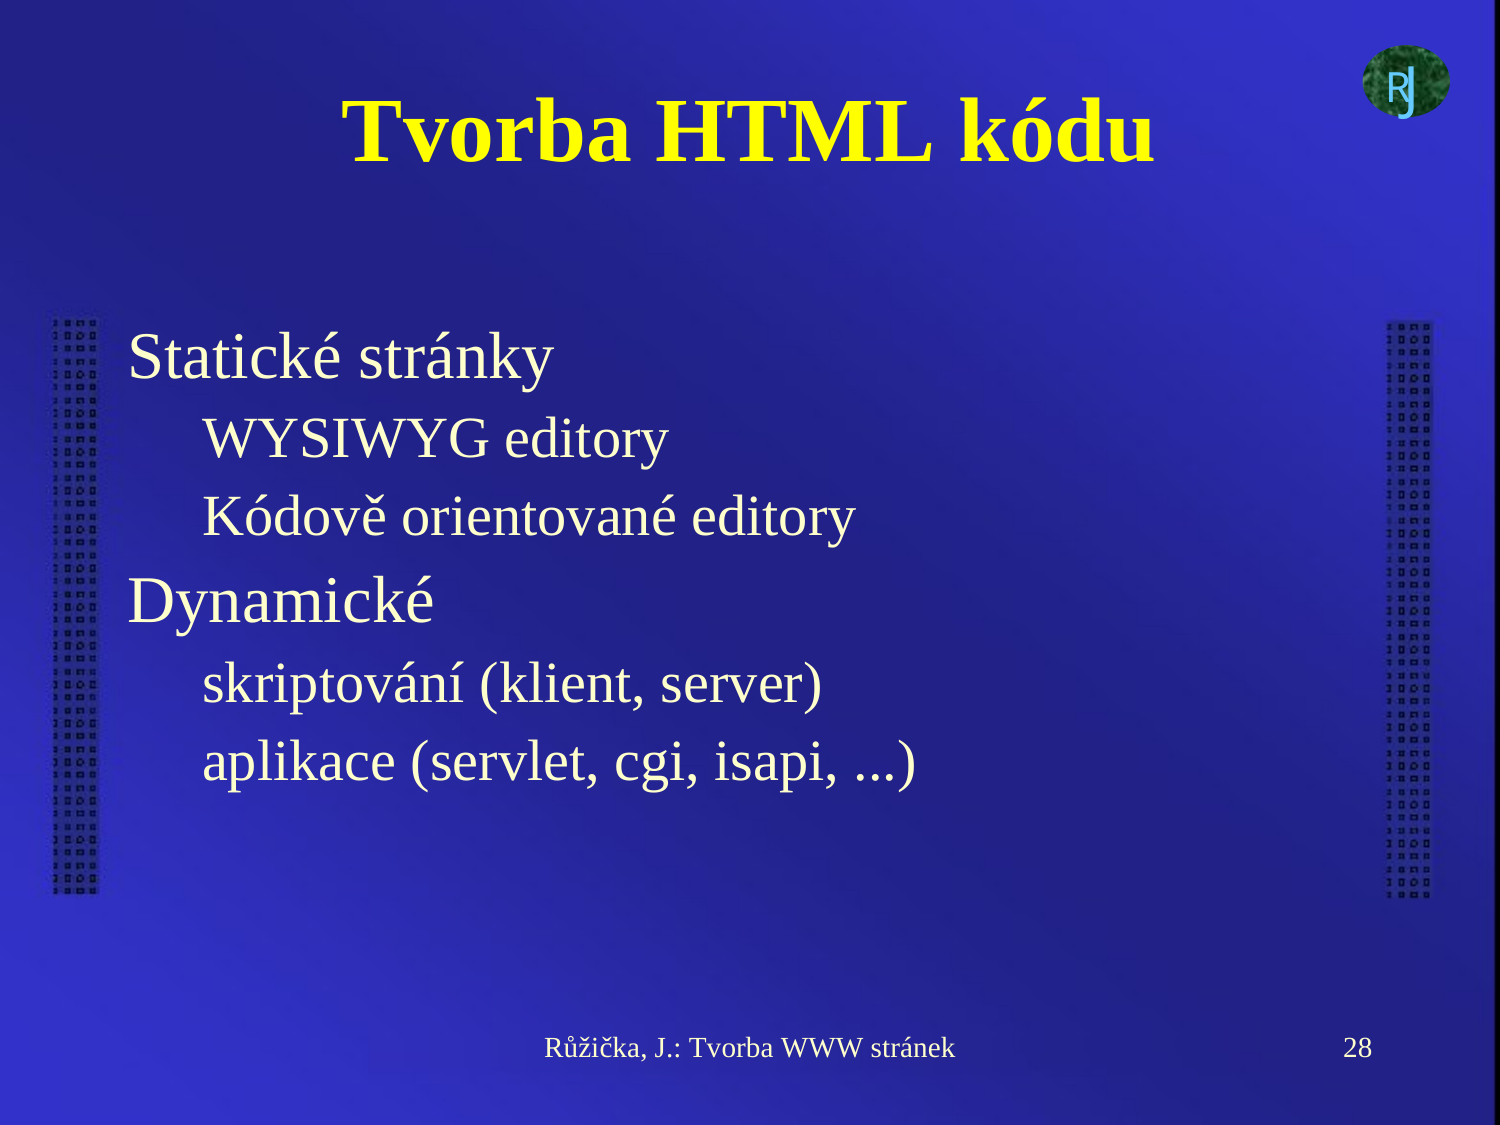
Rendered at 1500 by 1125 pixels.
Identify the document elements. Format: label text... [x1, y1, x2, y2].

text_box 31 [1074, 1025, 1388, 1101]
title Tvorba HTML kódu [112, 37, 1388, 225]
picture [0, 0, 1500, 1125]
text_box Růžička, J.: Tvorba WWW stránek [512, 1025, 988, 1101]
text_box [1362, 61, 1370, 102]
text_box J [1388, 39, 1451, 128]
text_box R [1370, 50, 1433, 116]
list Statické stránky WYSIWYG editory Kódově orientované editory Dynamické skriptování (klient, server) aplikace (servlet, cgi, isapi, ...) [112, 312, 1388, 1013]
